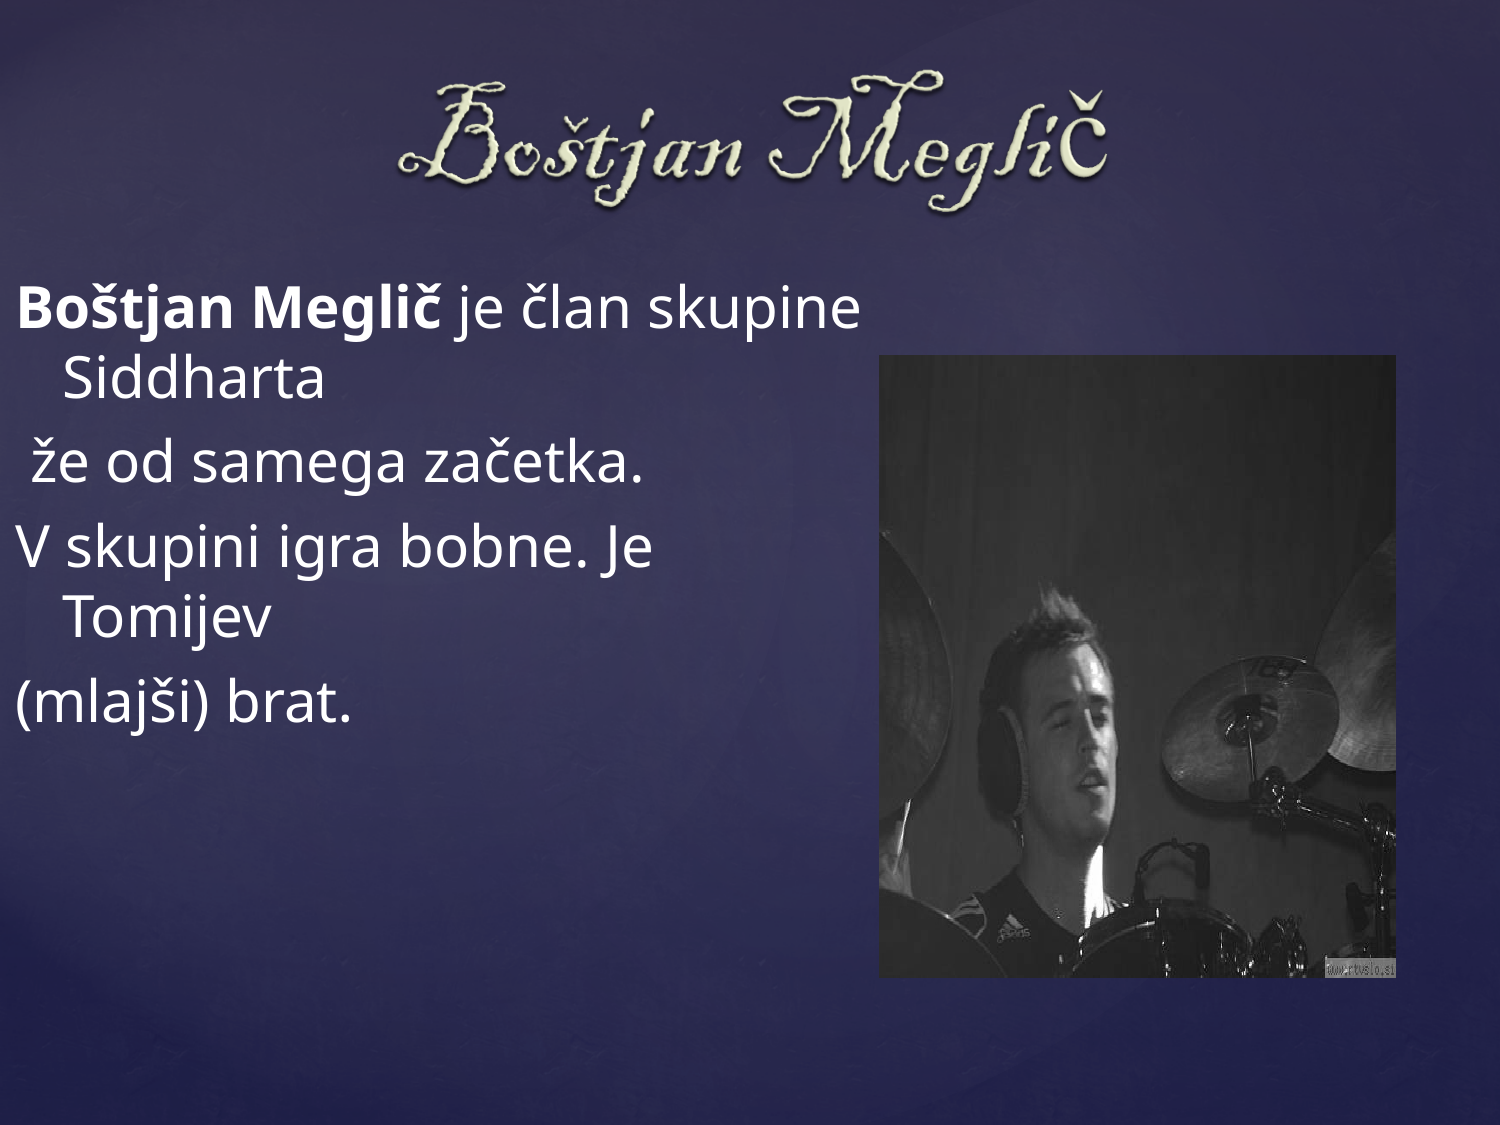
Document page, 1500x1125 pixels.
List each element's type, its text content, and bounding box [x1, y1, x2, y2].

picture [162, 12, 1337, 229]
list Boštjan Meglič je član skupine Siddharta že od samega začetka. V skupini igra bobne. Je Tomijev (mlajši) brat. [0, 262, 878, 916]
picture [0, 355, 1500, 1125]
